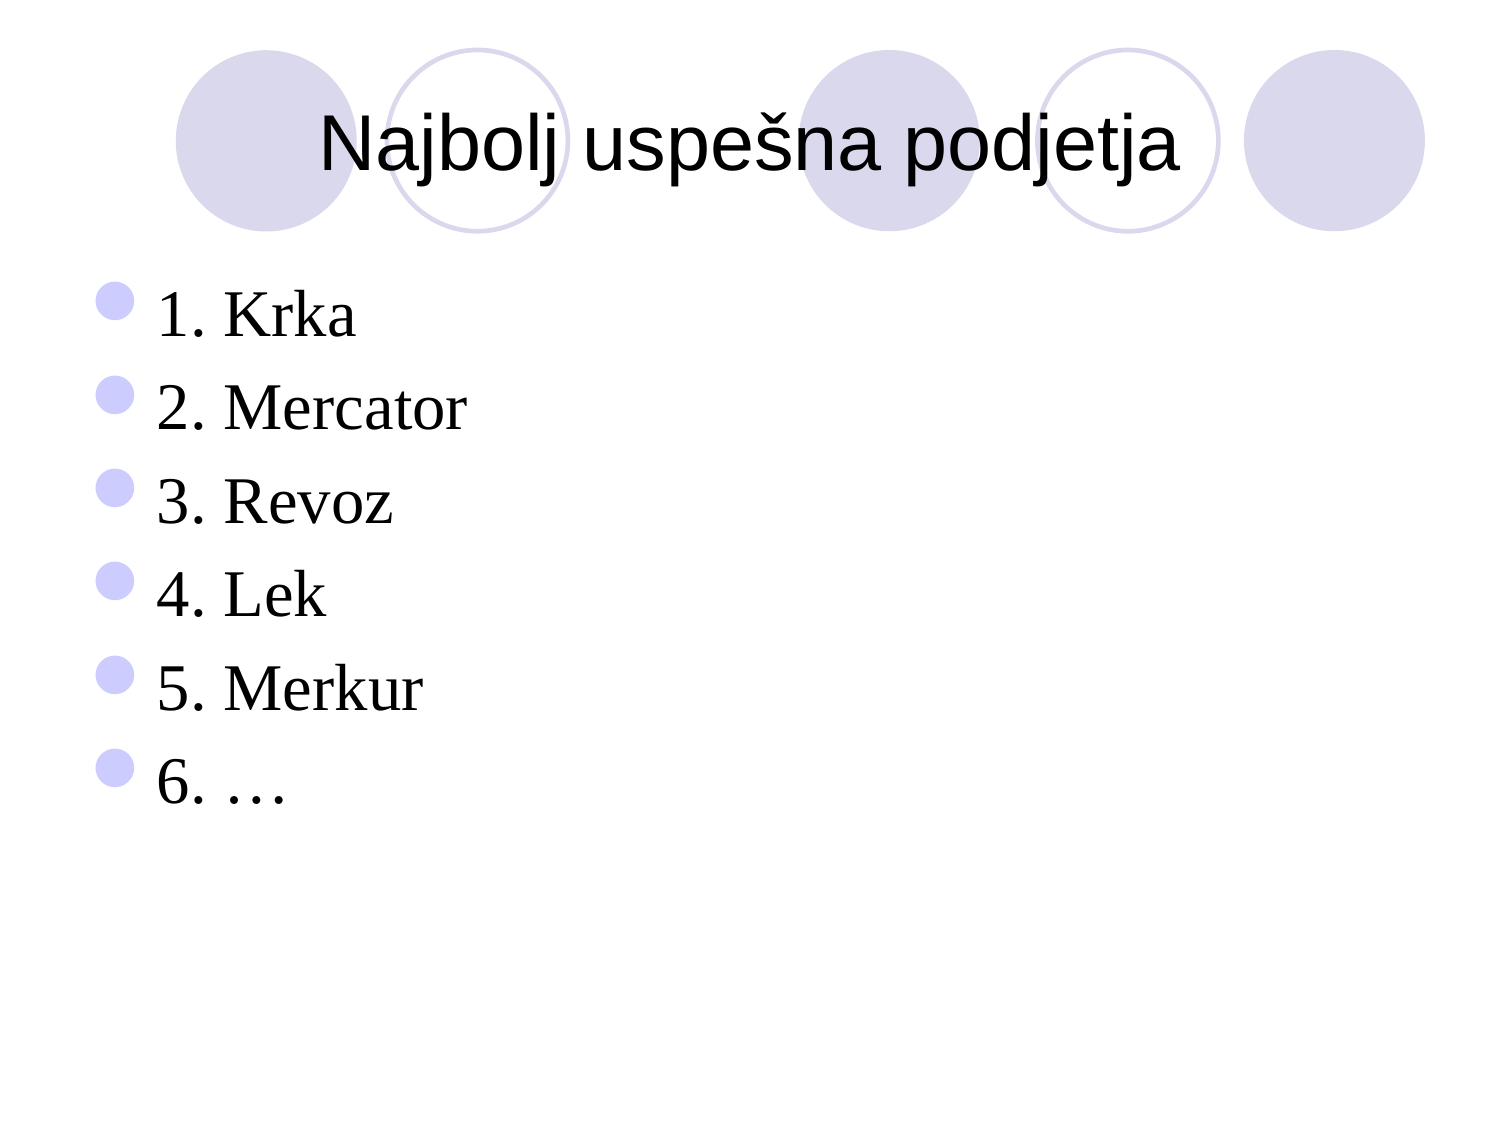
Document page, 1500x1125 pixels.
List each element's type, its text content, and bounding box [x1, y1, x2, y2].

title Najbolj uspešna podjetja [75, 45, 1425, 233]
list 1. Krka 2. Mercator 3. Revoz 4. Lek 5. Merkur 6. … [75, 262, 1425, 1006]
